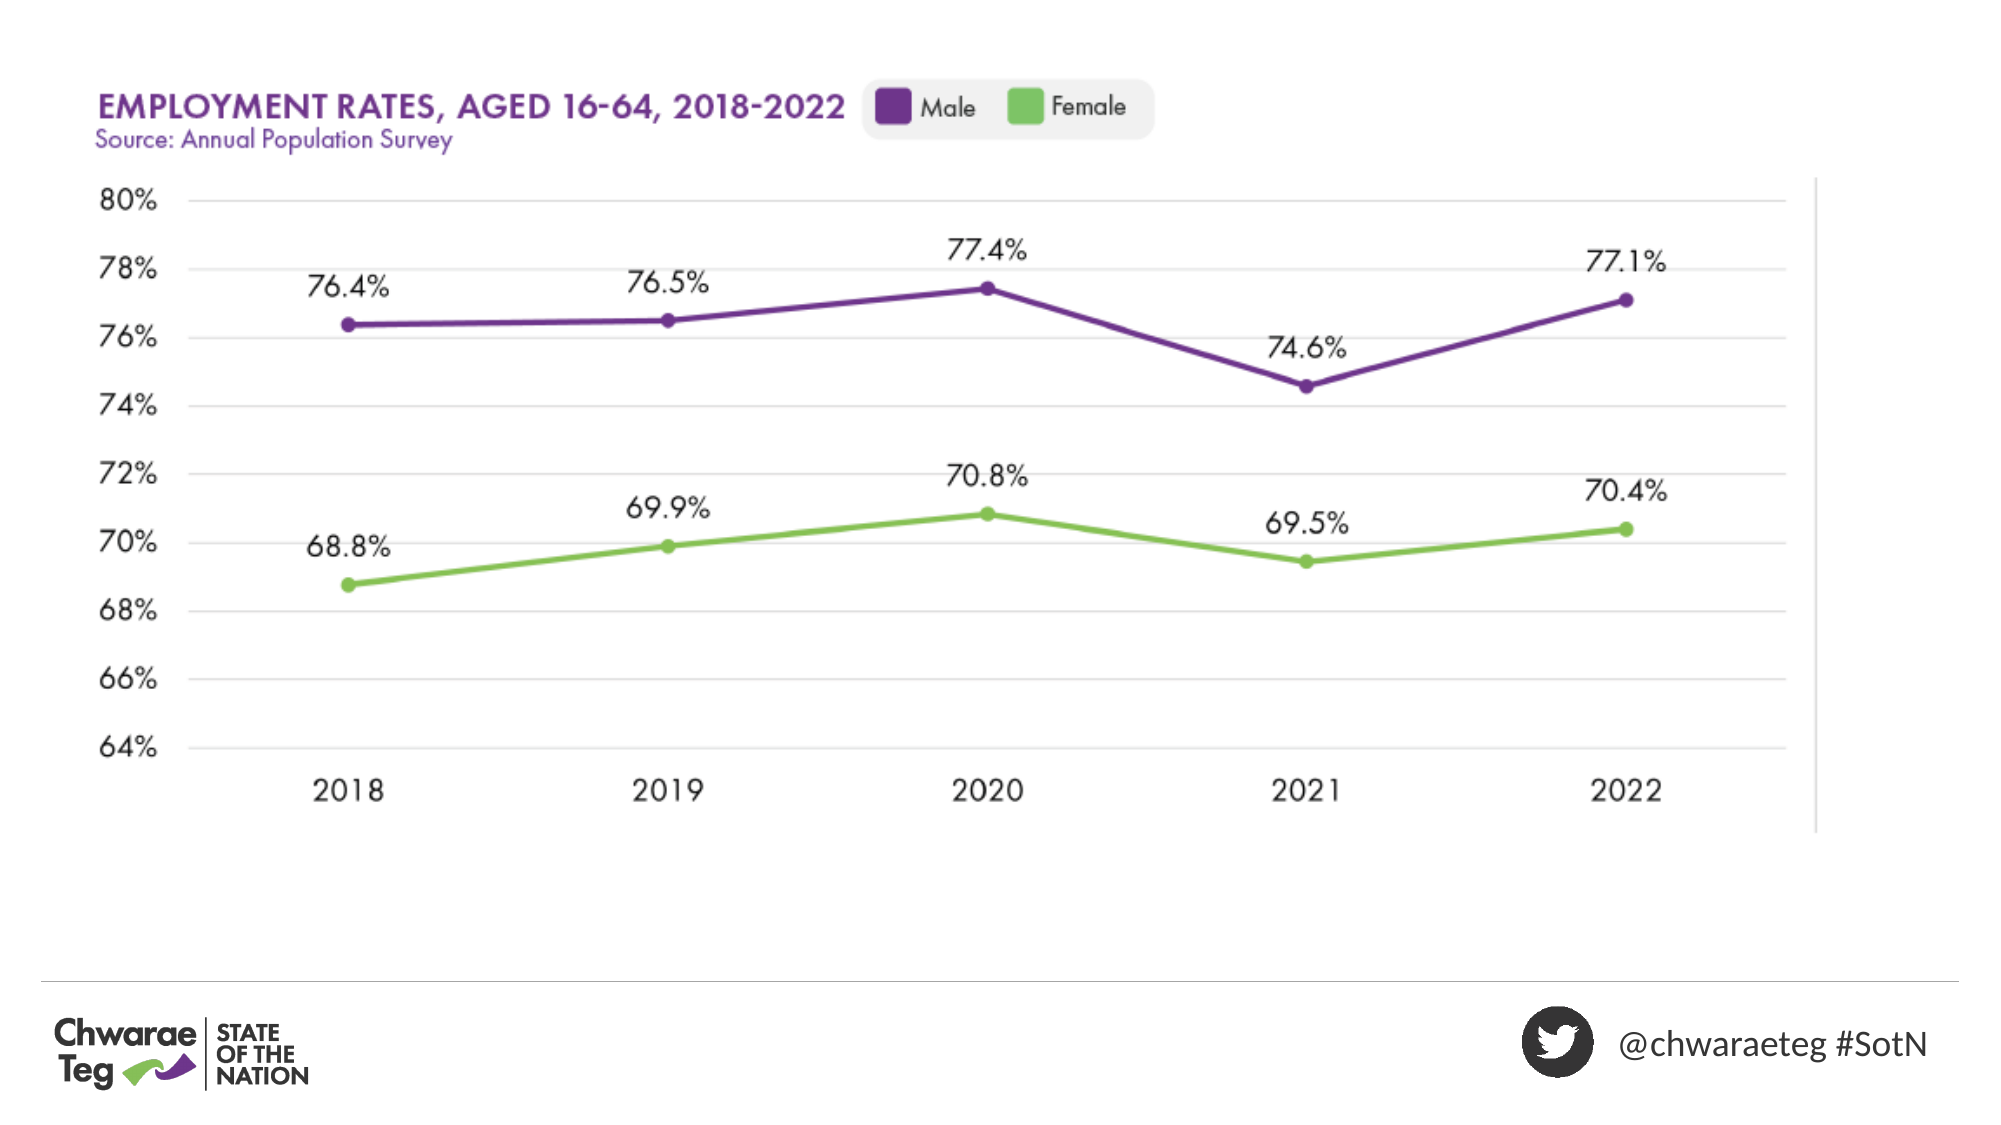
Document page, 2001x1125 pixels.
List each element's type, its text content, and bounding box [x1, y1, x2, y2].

picture [64, 70, 1880, 882]
picture [18, 998, 352, 1104]
text_box @chwaraeteg #SotN [1601, 1011, 1983, 1072]
picture [1514, 998, 1602, 1085]
